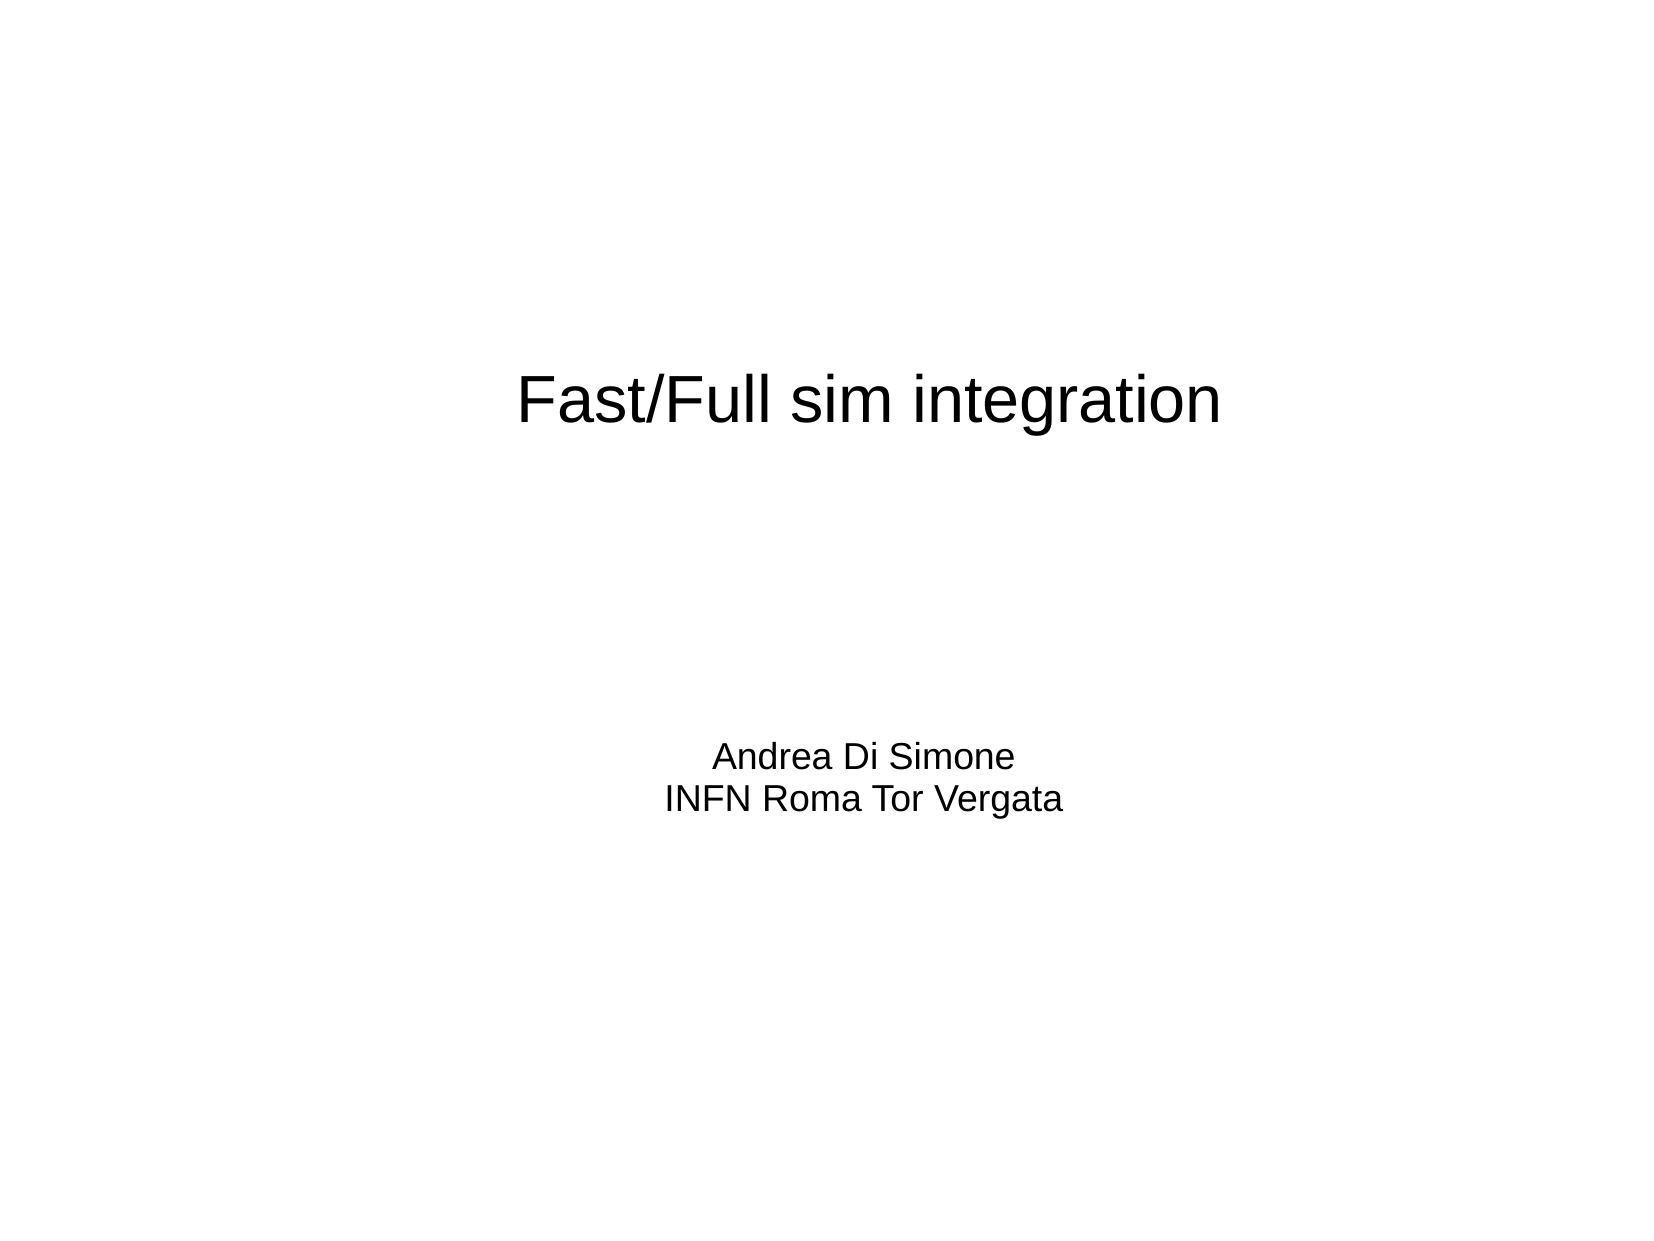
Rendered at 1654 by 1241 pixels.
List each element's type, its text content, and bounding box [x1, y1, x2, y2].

text_box Andrea Di Simone INFN Roma Tor Vergata [649, 727, 1086, 827]
text_box Fast/Full sim integration [501, 354, 1506, 444]
